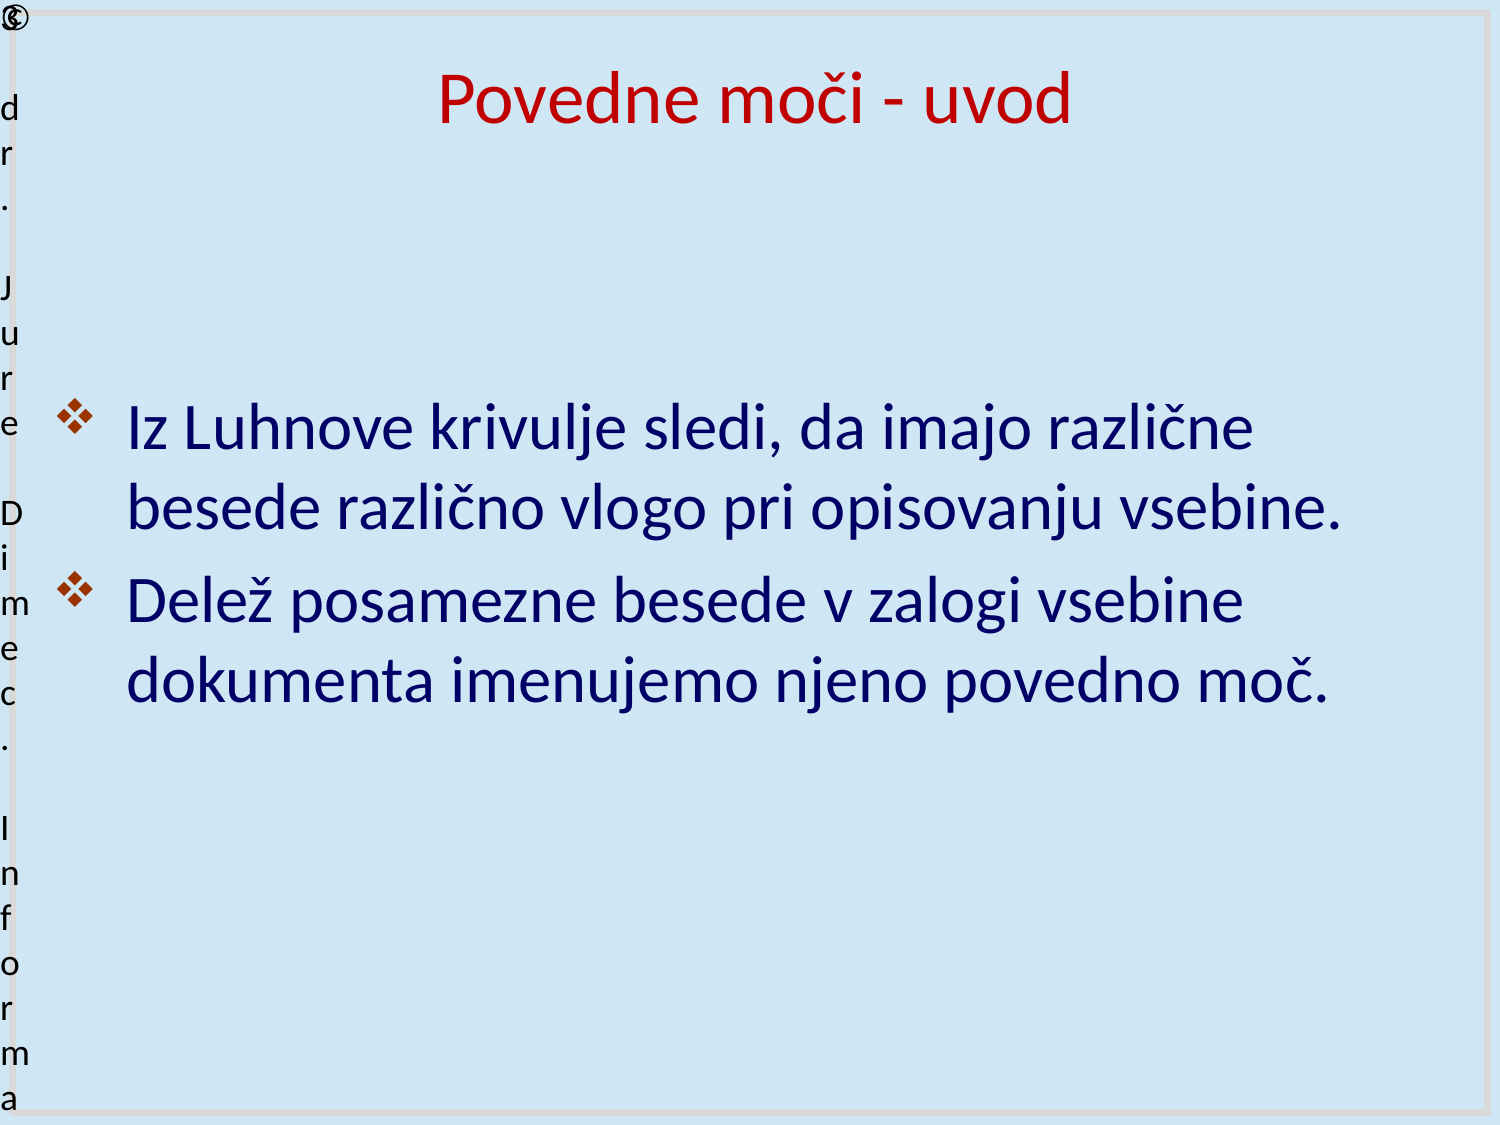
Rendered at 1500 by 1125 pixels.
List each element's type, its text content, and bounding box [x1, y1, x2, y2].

title Povedne moči - uvod [37, 37, 1475, 150]
list Iz Luhnove krivulje sledi, da imajo različne besede različno vlogo pri opisovanju vsebine. Delež posamezne besede v zalogi vsebine dokumenta imenujemo njeno povedno moč. [37, 375, 1475, 1050]
